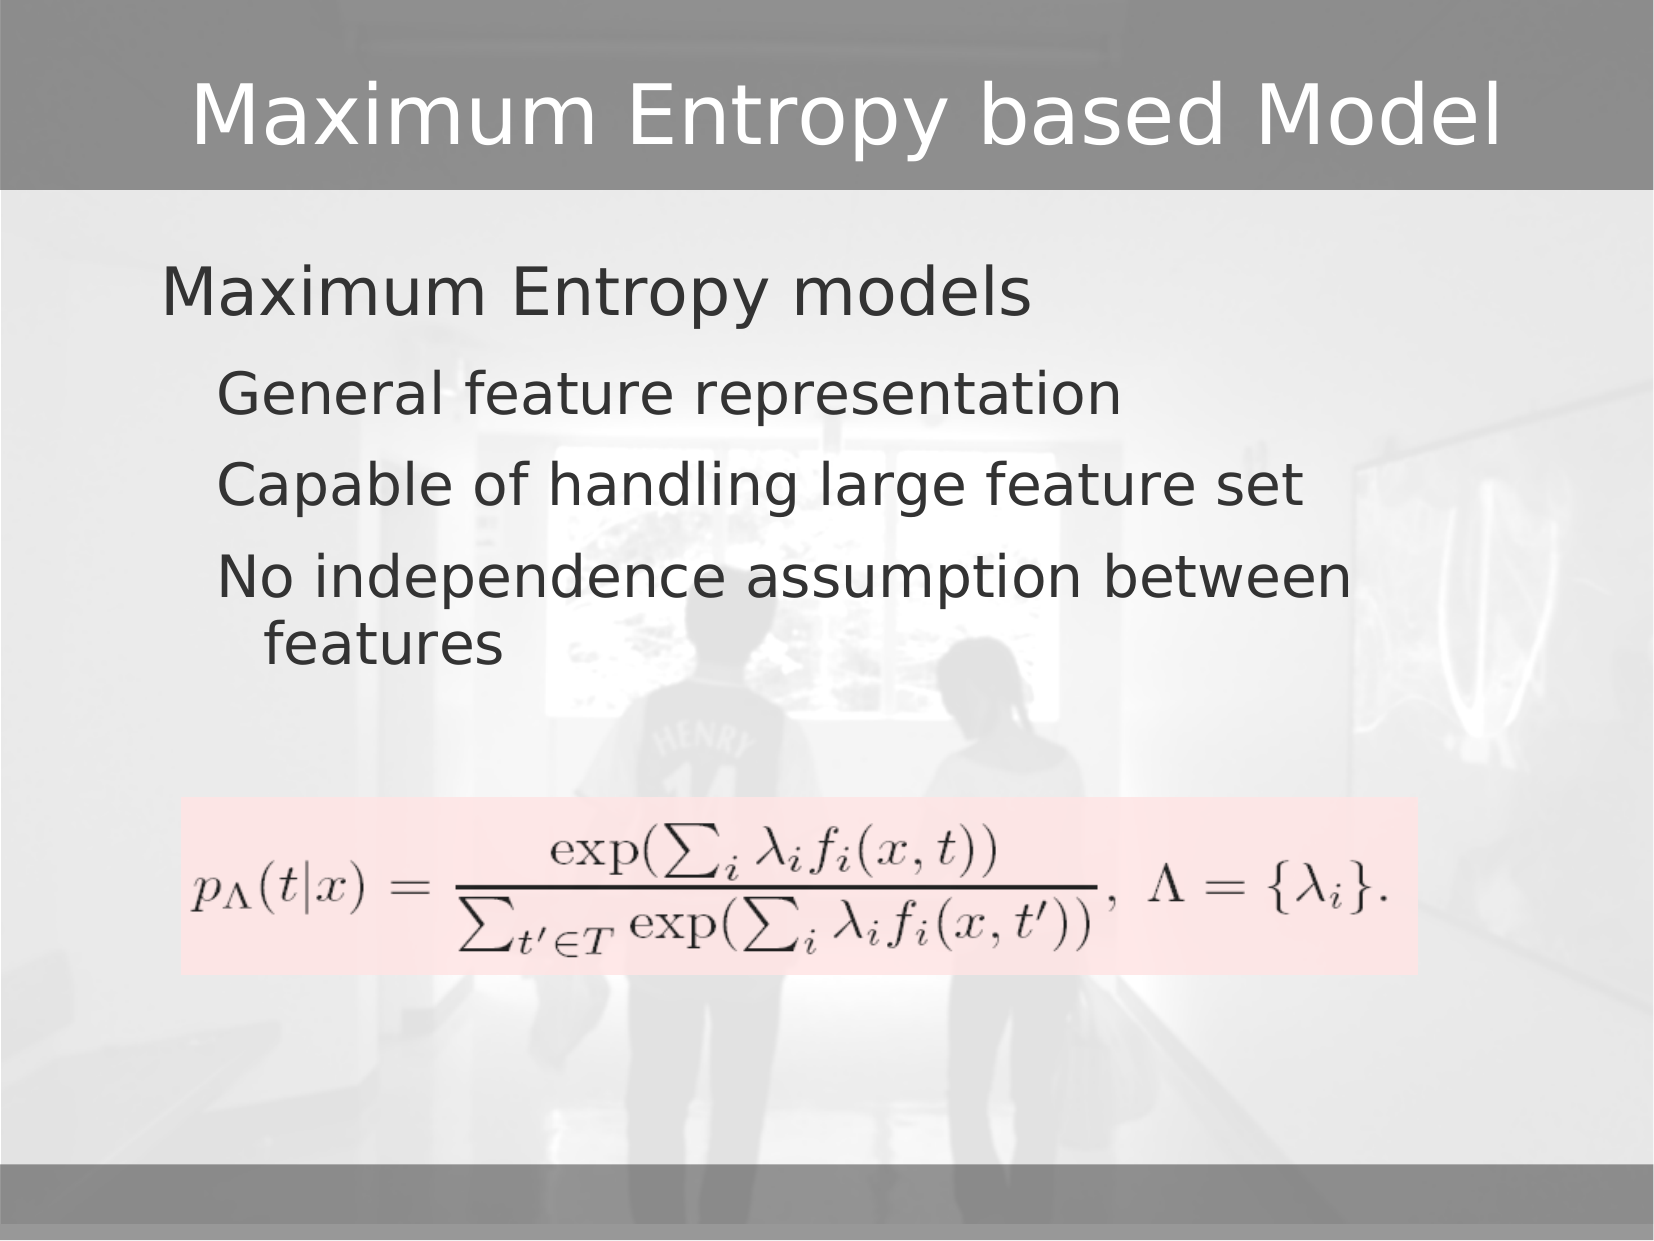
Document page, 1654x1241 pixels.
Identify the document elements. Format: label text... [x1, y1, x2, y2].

list Maximum Entropy models General feature representation Capable of handling large feature set No independence assumption between features [121, 253, 1534, 1127]
title Maximum Entropy based Model [141, 55, 1554, 177]
picture [181, 797, 1418, 975]
